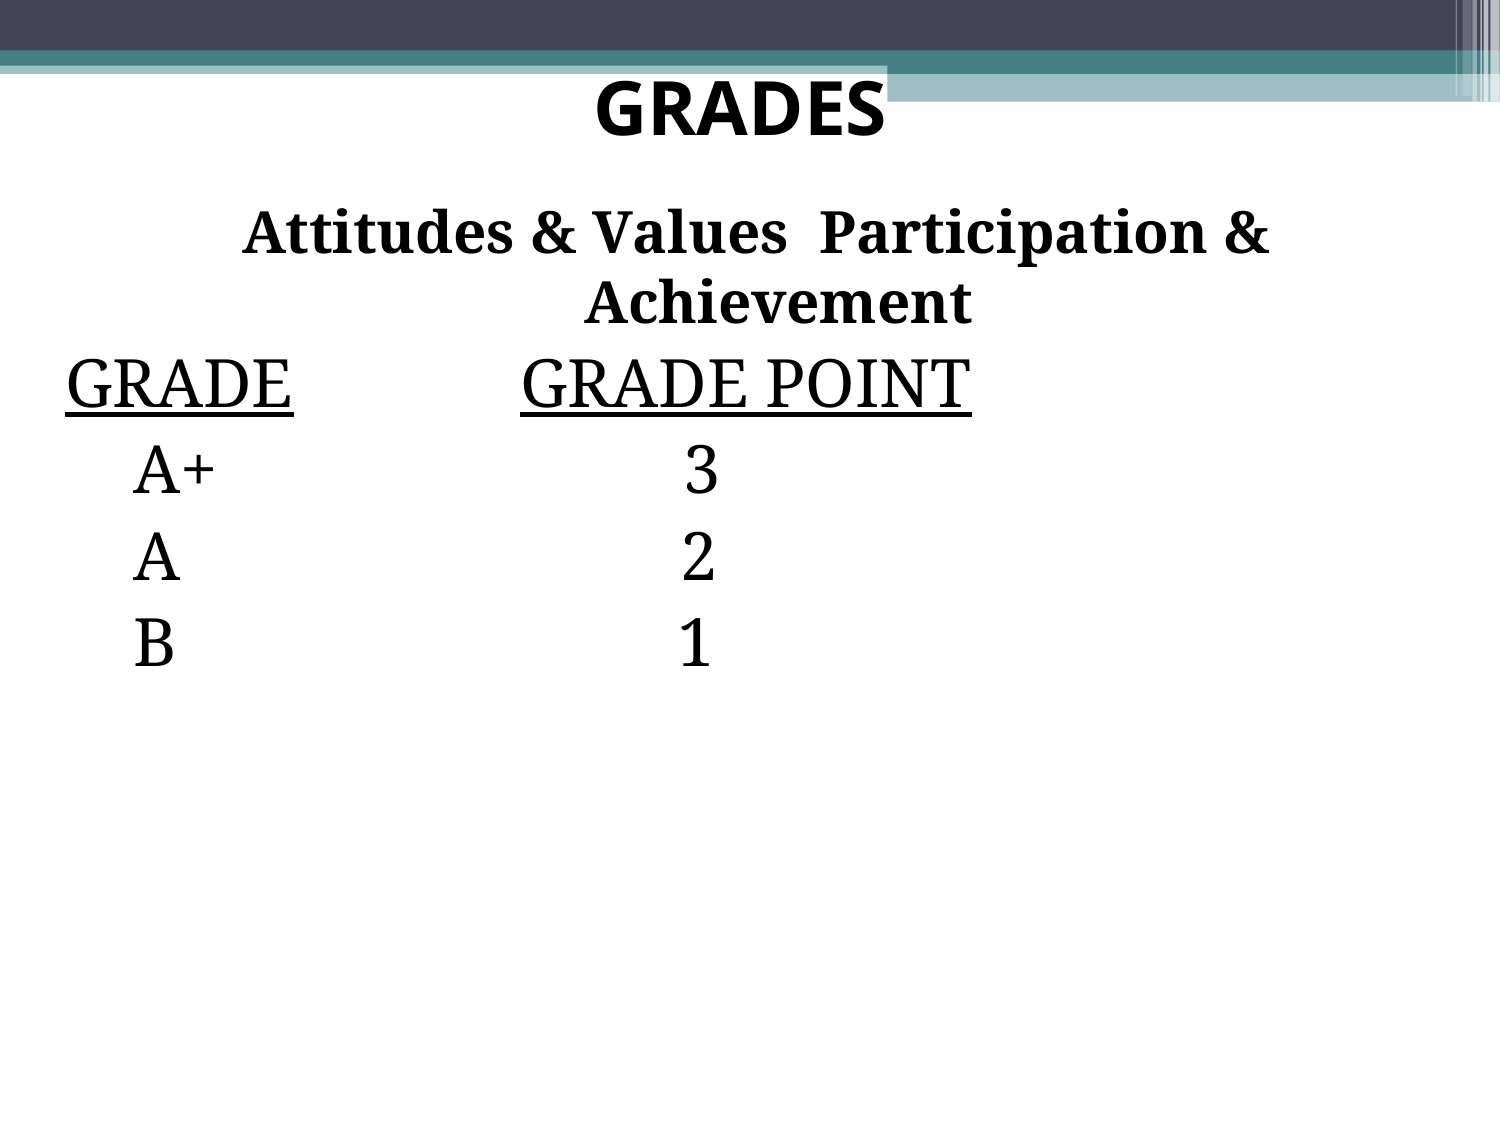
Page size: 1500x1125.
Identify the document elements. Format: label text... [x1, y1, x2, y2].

title GRADES [75, 50, 1426, 187]
list Attitudes & Values Participation & Achievement GRADE GRADE POINT A+ 3 A 2 B 1 [50, 187, 1463, 1038]
